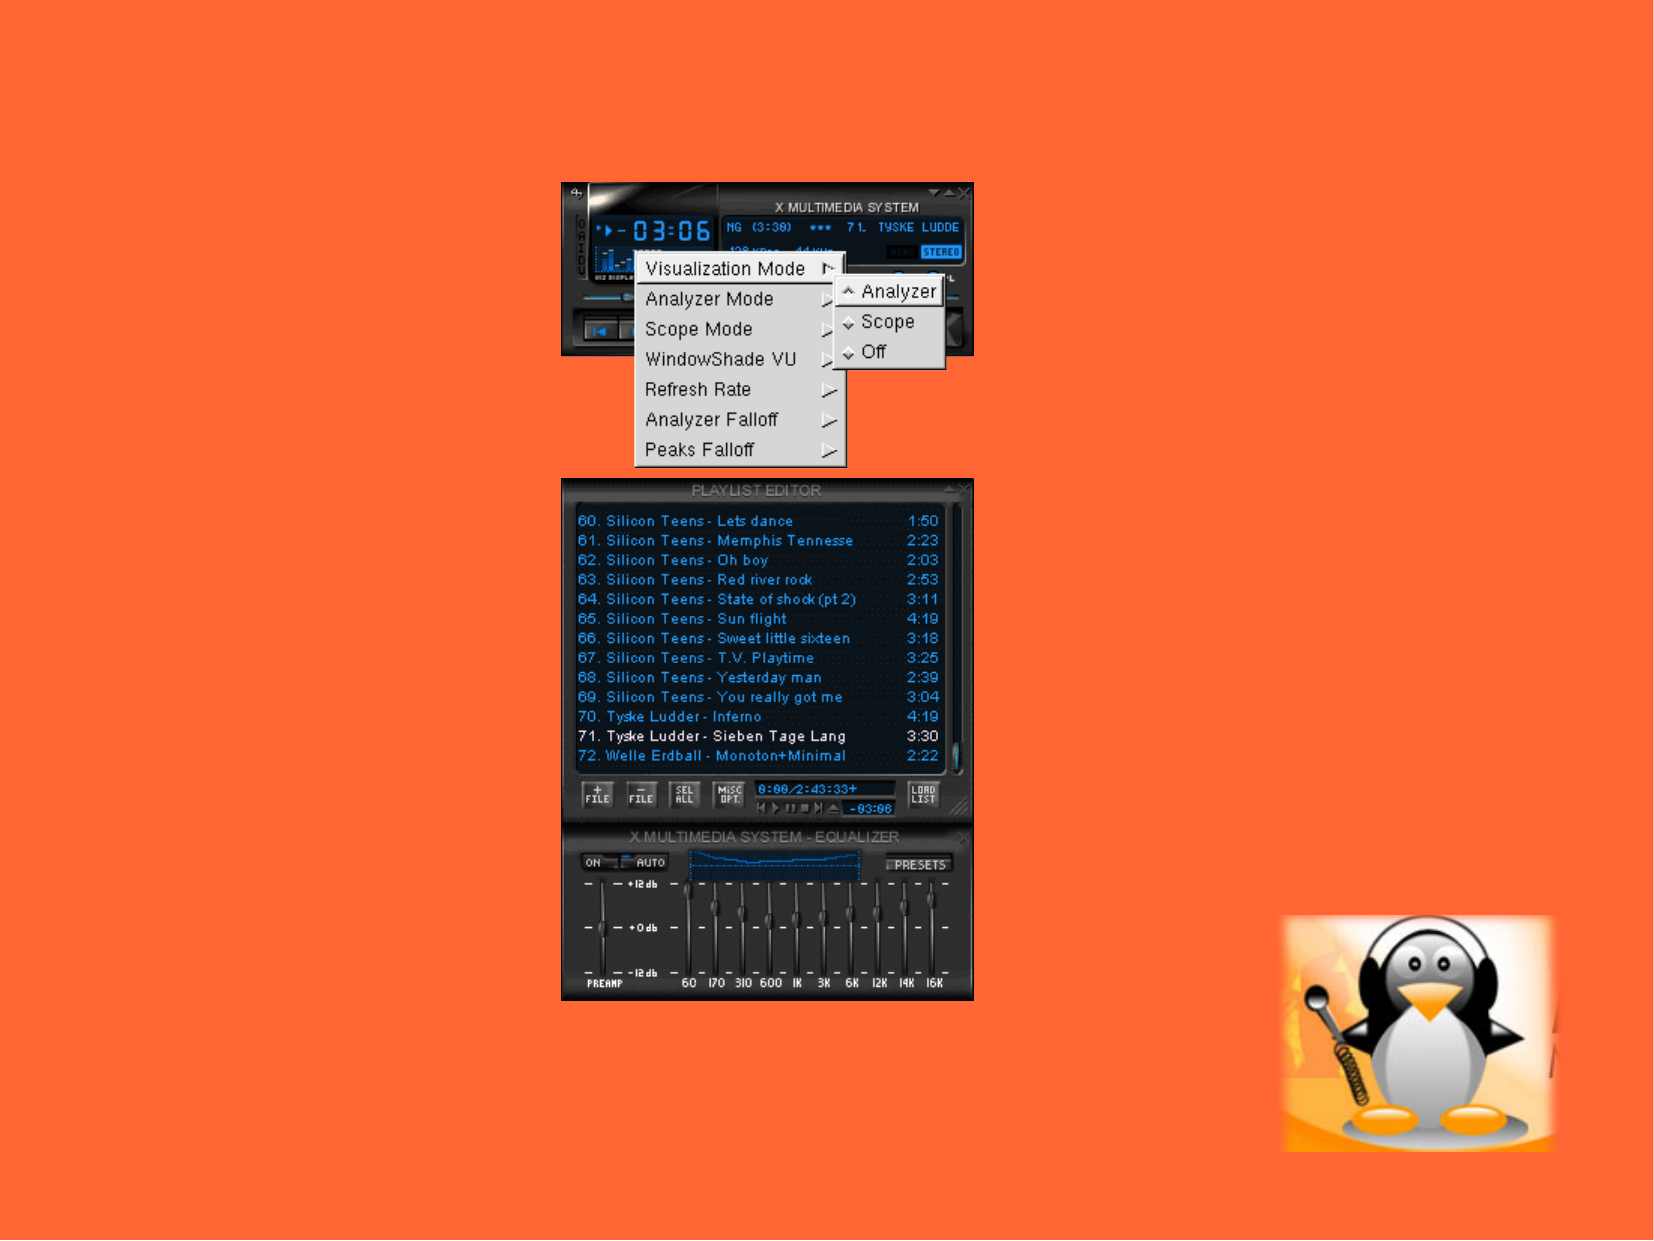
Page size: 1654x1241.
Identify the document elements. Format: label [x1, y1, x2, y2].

picture [1272, 915, 1565, 1152]
picture [561, 478, 974, 1001]
picture [561, 182, 974, 473]
